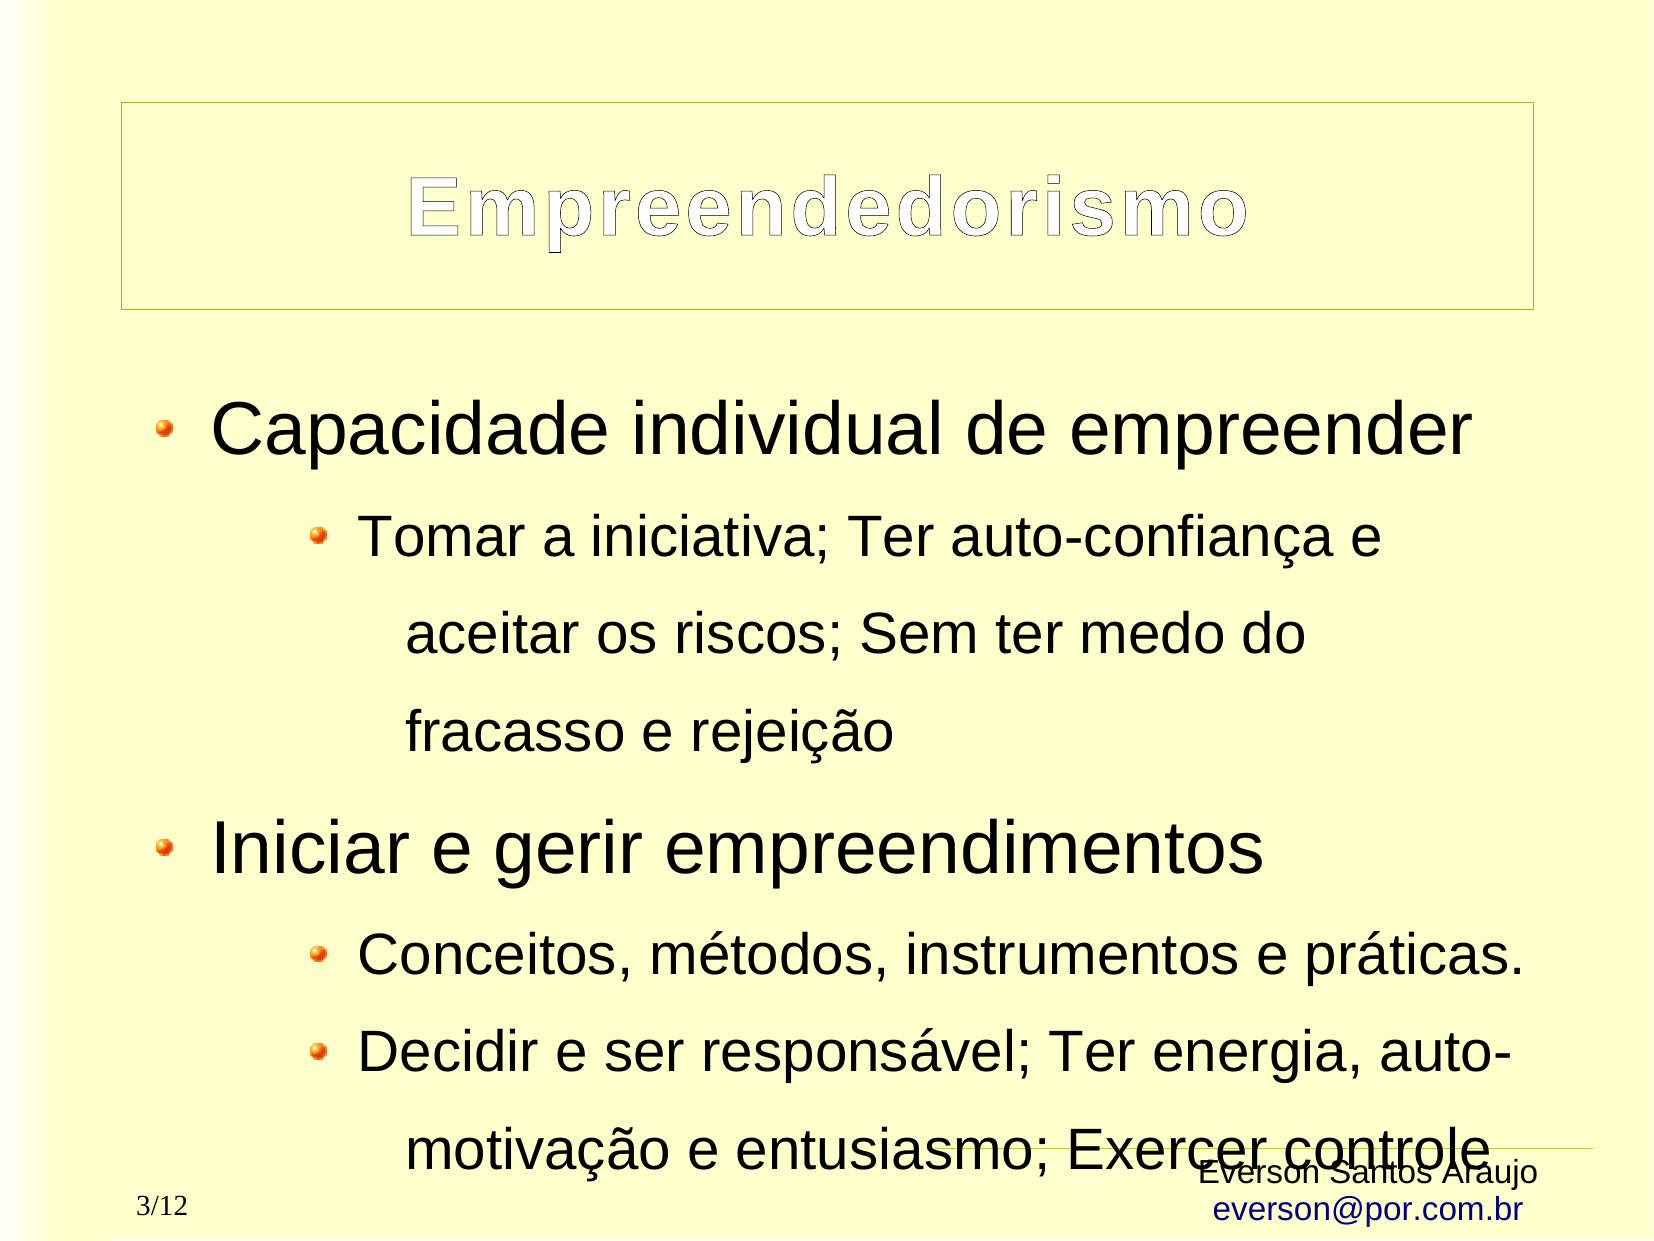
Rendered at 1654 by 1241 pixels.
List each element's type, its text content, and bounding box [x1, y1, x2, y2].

title Empreendedorismo [121, 102, 1534, 311]
list Capacidade individual de empreender Tomar a iniciativa; Ter auto-confiança e aceitar os riscos; Sem ter medo do fracasso e rejeição Iniciar e gerir empreendimentos Conceitos, métodos, instrumentos e práticas. Decidir e ser responsável; Ter energia, auto-motivação e entusiasmo; Exercer controle [121, 344, 1534, 1127]
